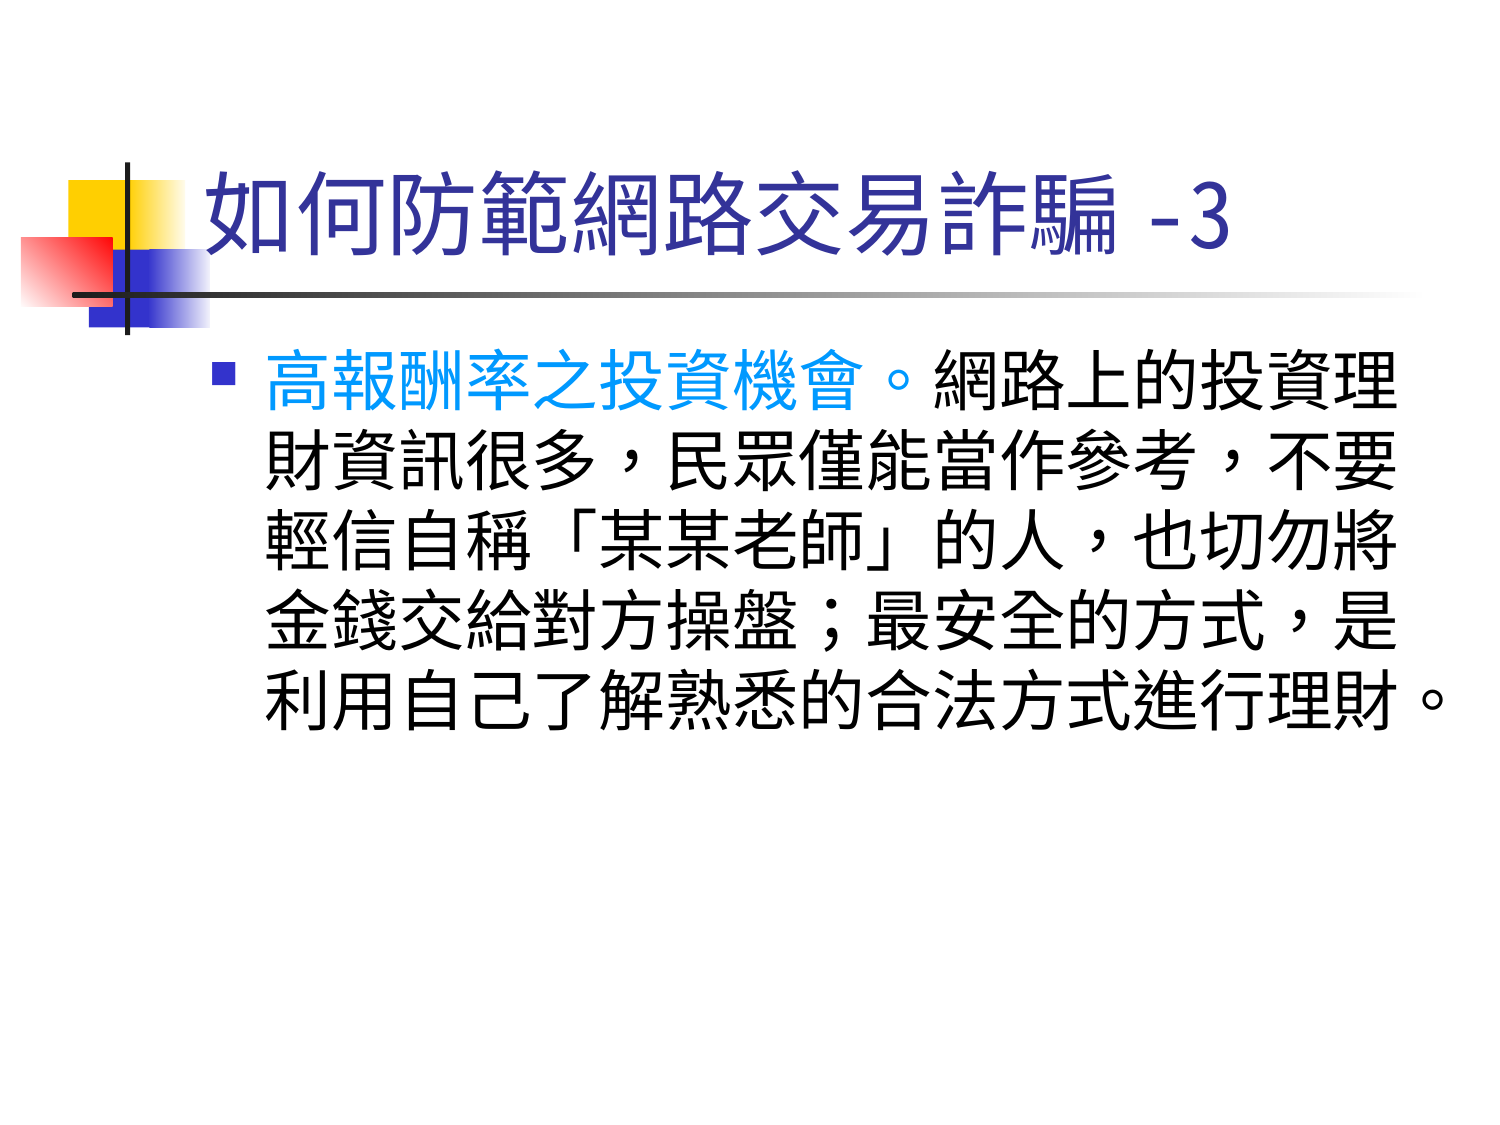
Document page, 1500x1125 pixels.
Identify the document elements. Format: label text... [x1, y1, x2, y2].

list 高報酬率之投資機會。網路上的投資理財資訊很多，民眾僅能當作參考，不要輕信自稱「某某老師」的人，也切勿將金錢交給對方操盤；最安全的方式，是利用自己了解熟悉的合法方式進行理財。 [193, 331, 1469, 1007]
title 如何防範網路交易詐騙-3 [188, 35, 1468, 276]
